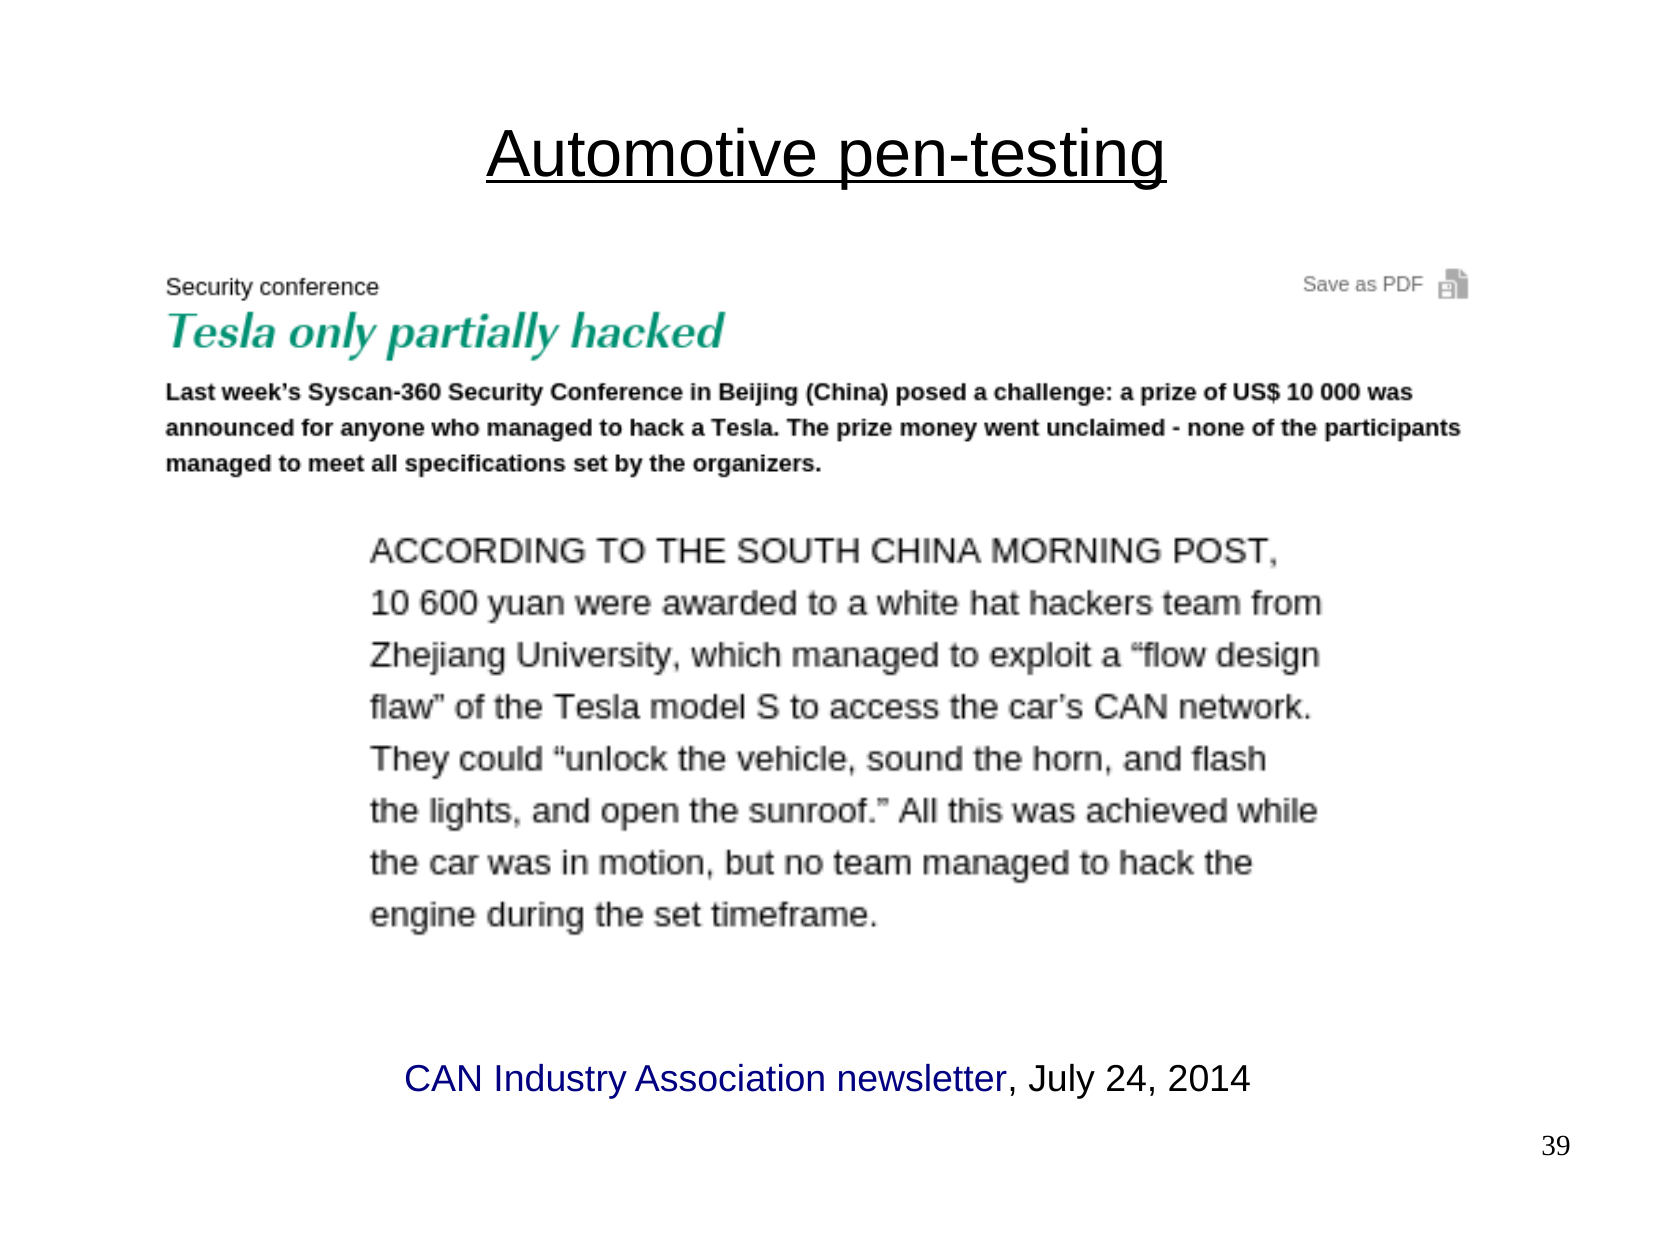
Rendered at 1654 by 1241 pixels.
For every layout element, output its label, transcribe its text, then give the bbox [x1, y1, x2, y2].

text_box CAN Industry Association newsletter, July 24, 2014 [389, 1050, 1265, 1107]
picture [330, 509, 1334, 961]
title Automotive pen-testing [82, 49, 1571, 257]
picture [151, 257, 1502, 485]
